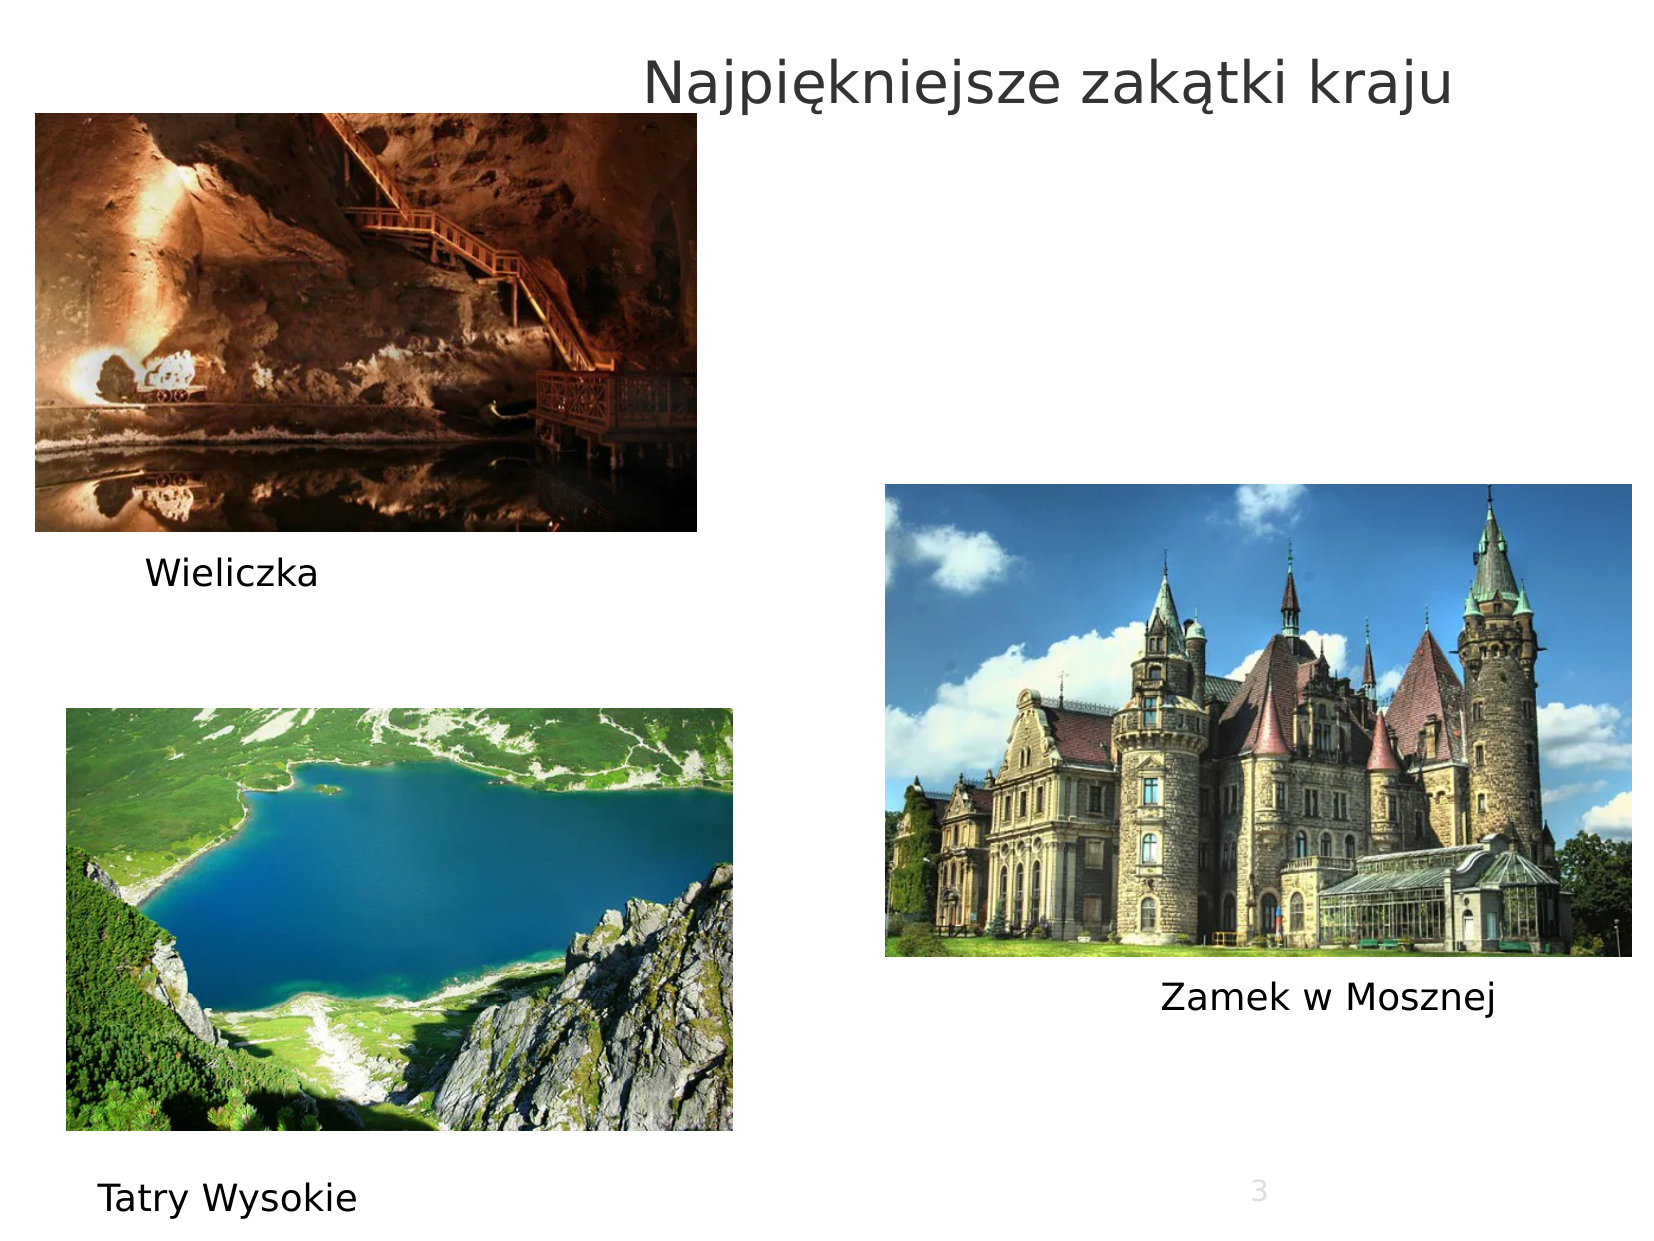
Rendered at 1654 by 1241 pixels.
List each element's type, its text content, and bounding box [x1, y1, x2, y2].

text_box Wieliczka [129, 544, 508, 603]
picture [66, 708, 733, 1131]
picture [35, 113, 697, 532]
text_box Zamek w Mosznej [1145, 968, 1583, 1027]
title Najpiękniejsze zakątki kraju [507, 0, 1590, 184]
text_box Tatry Wysokie [82, 1169, 615, 1228]
text_box [1250, 1172, 1636, 1241]
picture [885, 484, 1632, 957]
